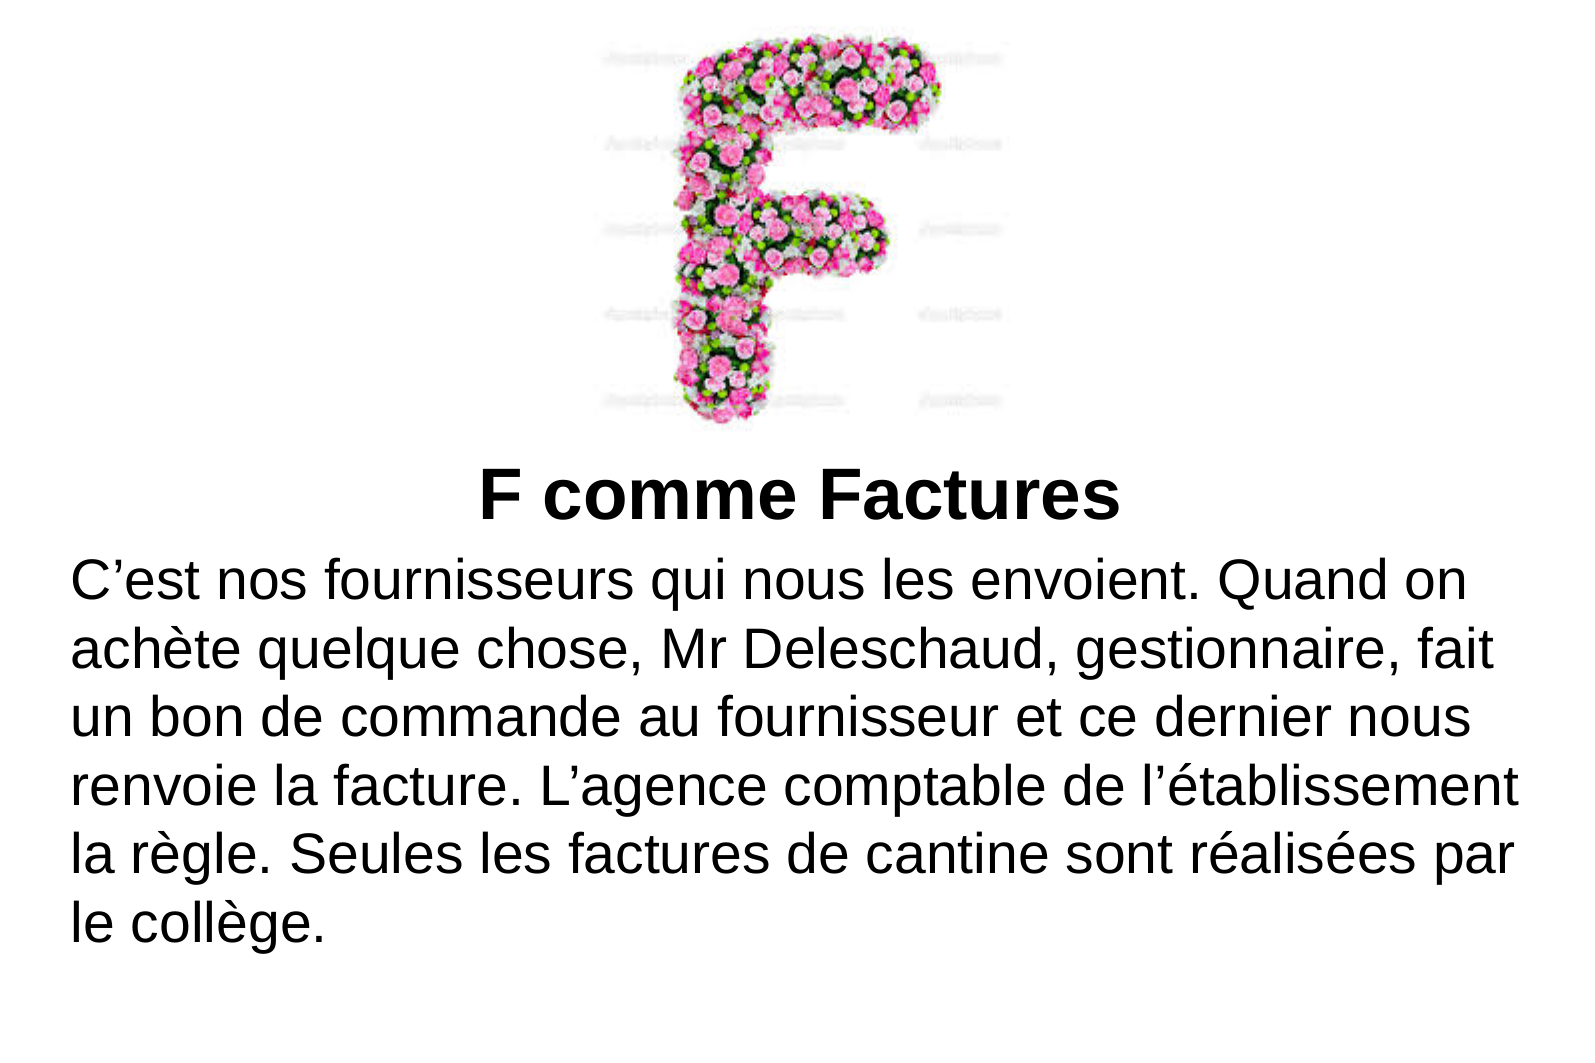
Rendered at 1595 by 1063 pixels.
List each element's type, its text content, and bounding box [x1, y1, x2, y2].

picture [578, 11, 1028, 449]
list C’est nos fournisseurs qui nous les envoient. Quand on achète quelque chose, Mr Deleschaud, gestionnaire, fait un bon de commande au fournisseur et ce dernier nous renvoie la facture. L’agence comptable de l’établissement la règle. Seules les factures de cantine sont réalisées par le collège. [70, 542, 1539, 1063]
title F comme Factures [82, 401, 1518, 542]
